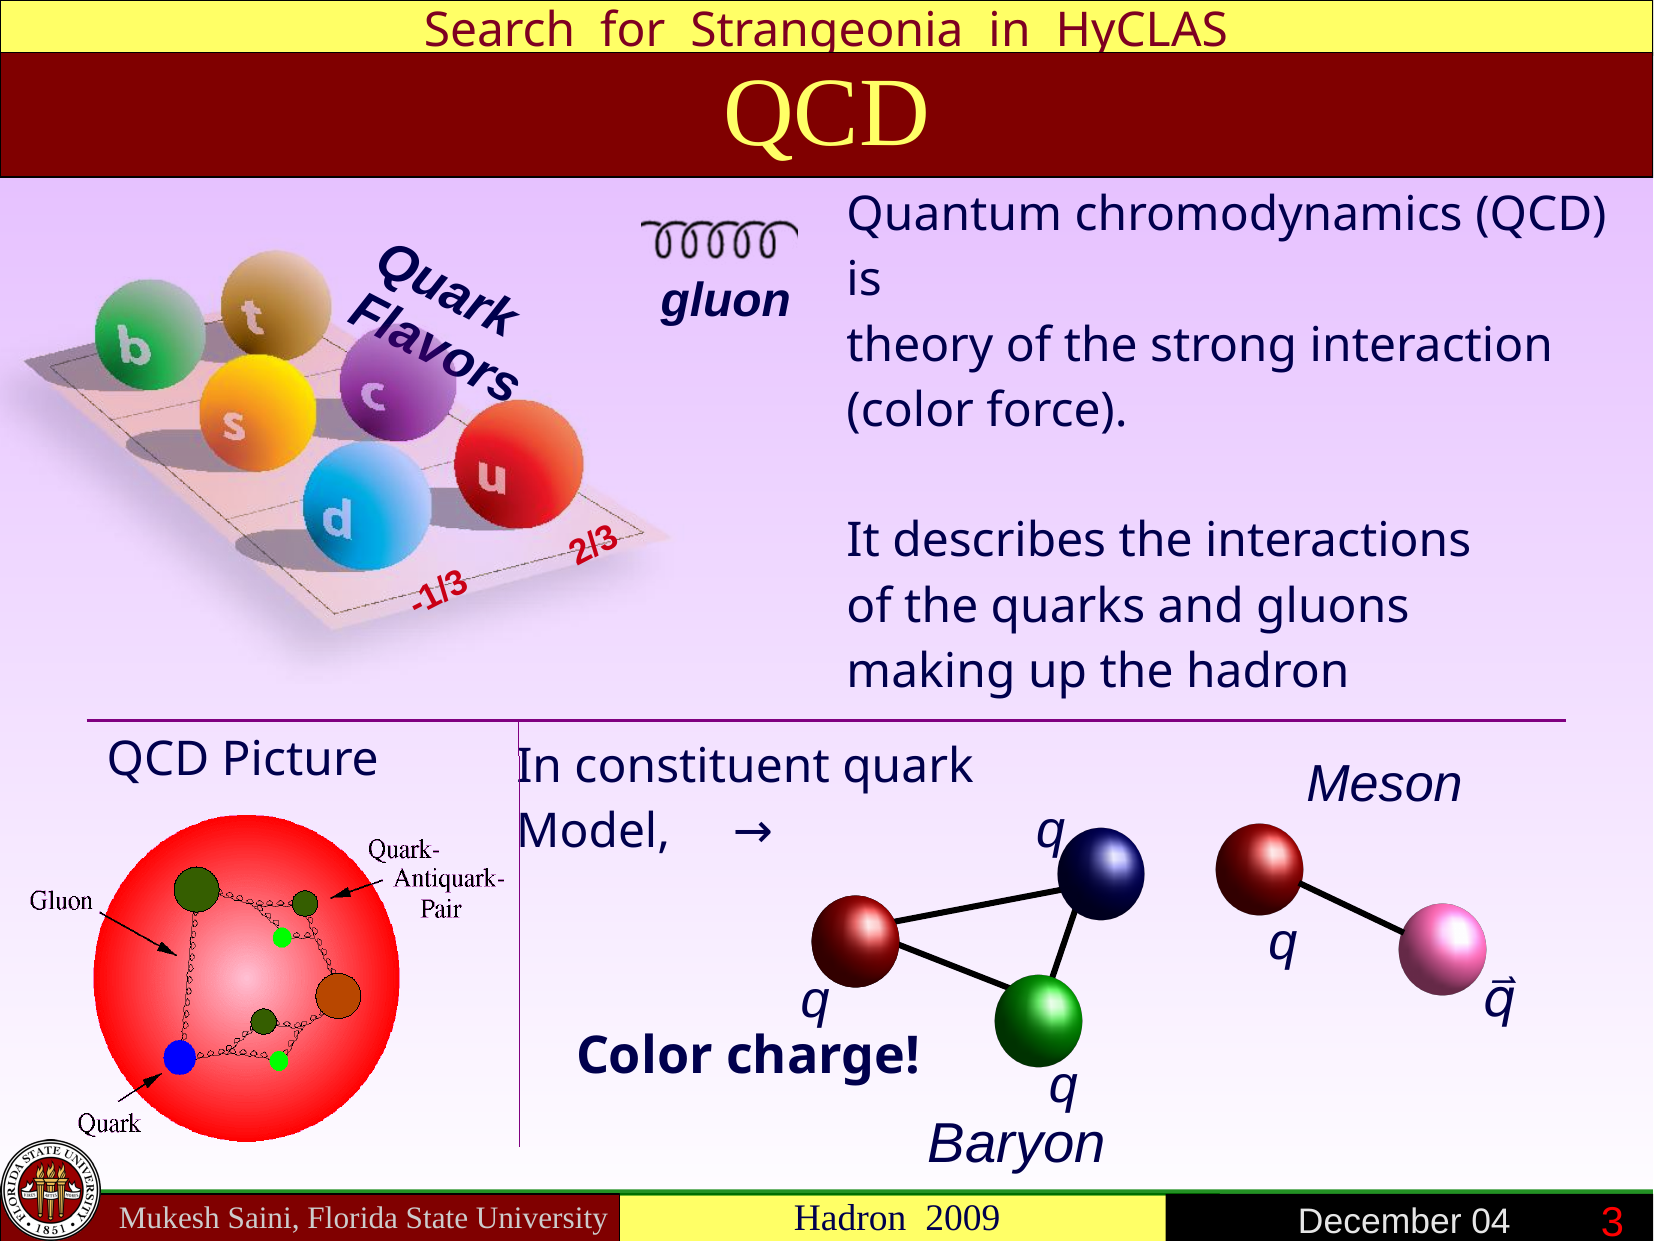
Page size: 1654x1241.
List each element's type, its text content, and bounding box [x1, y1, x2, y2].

text_box [292, 890, 318, 917]
text_box Quantum chromodynamics (QCD) is theory of the strong interaction (color force). It describes the interactions of the quarks and gluons making up the hadron [831, 172, 1653, 657]
picture [0, 190, 800, 684]
text_box gluon [645, 265, 806, 335]
text_box [315, 973, 361, 1019]
text_box q [785, 962, 845, 1036]
text_box QCD Picture [91, 716, 402, 799]
text_box q⃑ [1469, 961, 1603, 1089]
text_box q [1034, 1047, 1093, 1121]
text_box q [1253, 905, 1313, 978]
text_box Color charge! [561, 1011, 919, 1099]
text_box [250, 1008, 277, 1035]
text_box QCD [501, 51, 1152, 175]
text_box 2/3 [545, 502, 641, 587]
text_box [174, 866, 220, 913]
picture [0, 790, 547, 1241]
text_box In constituent quark Model, → [488, 723, 1091, 884]
text_box Meson [1291, 747, 1486, 829]
text_box -1/3 [385, 546, 491, 638]
text_box Baryon [912, 1104, 1121, 1183]
